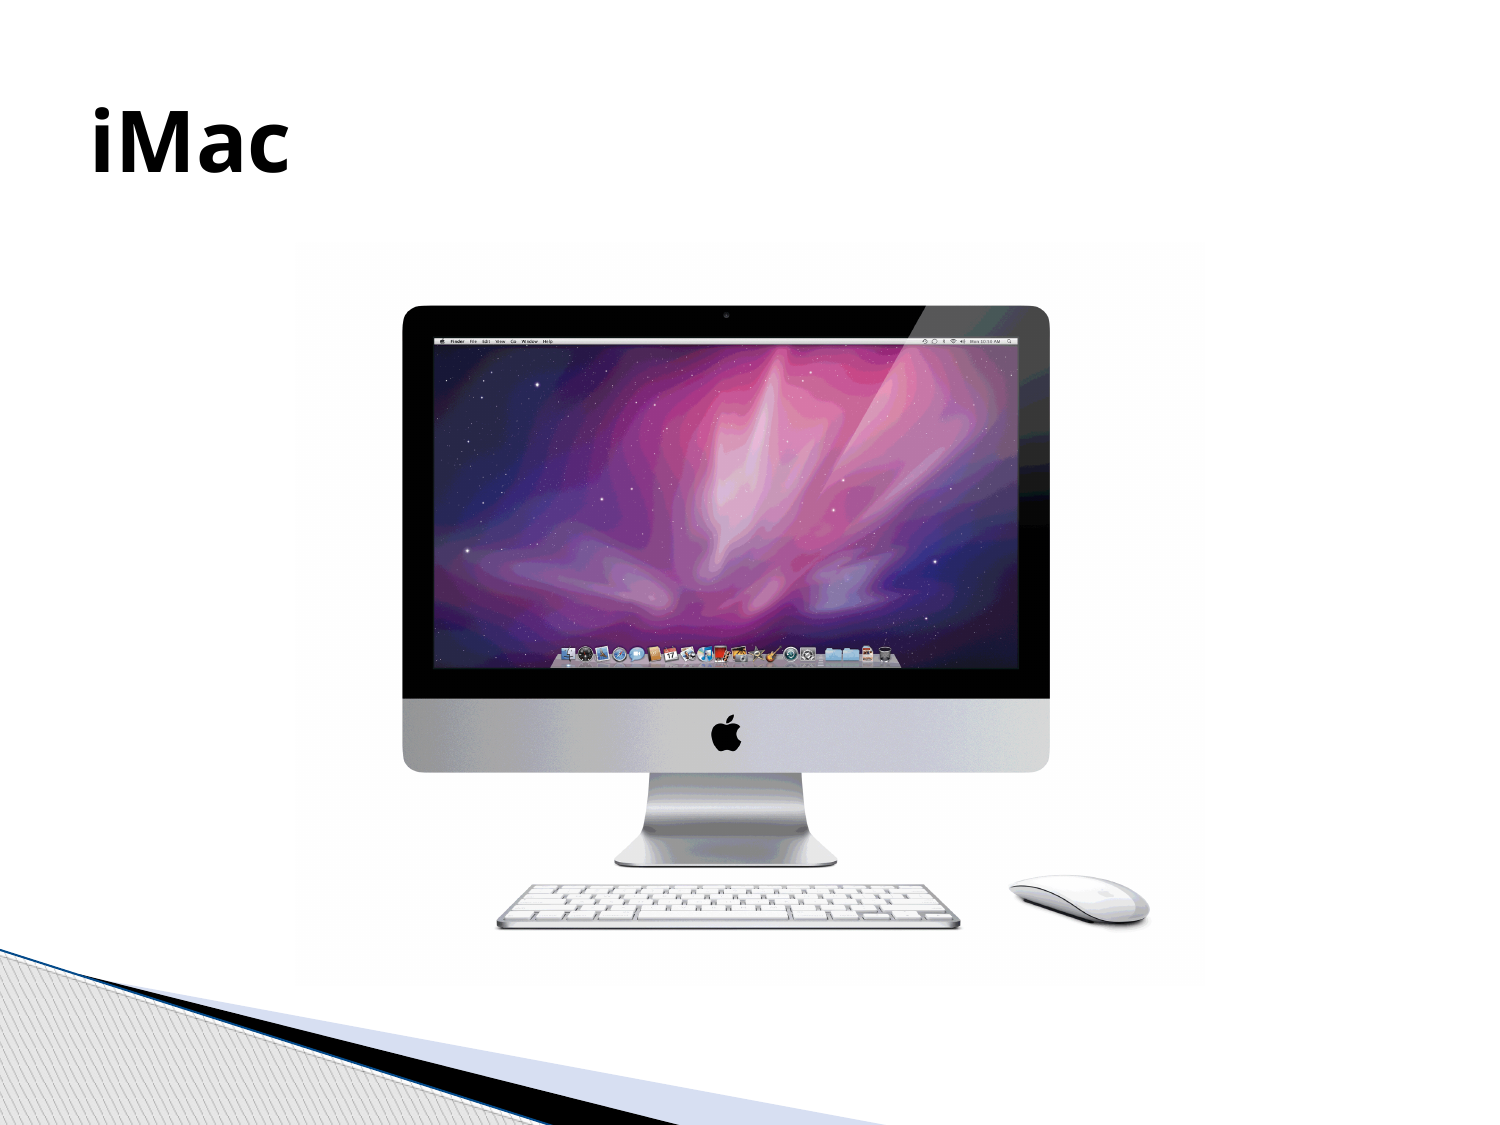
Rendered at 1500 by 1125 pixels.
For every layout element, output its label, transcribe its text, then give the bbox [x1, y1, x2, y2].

title iMac [75, 45, 349, 233]
picture [295, 242, 1205, 986]
